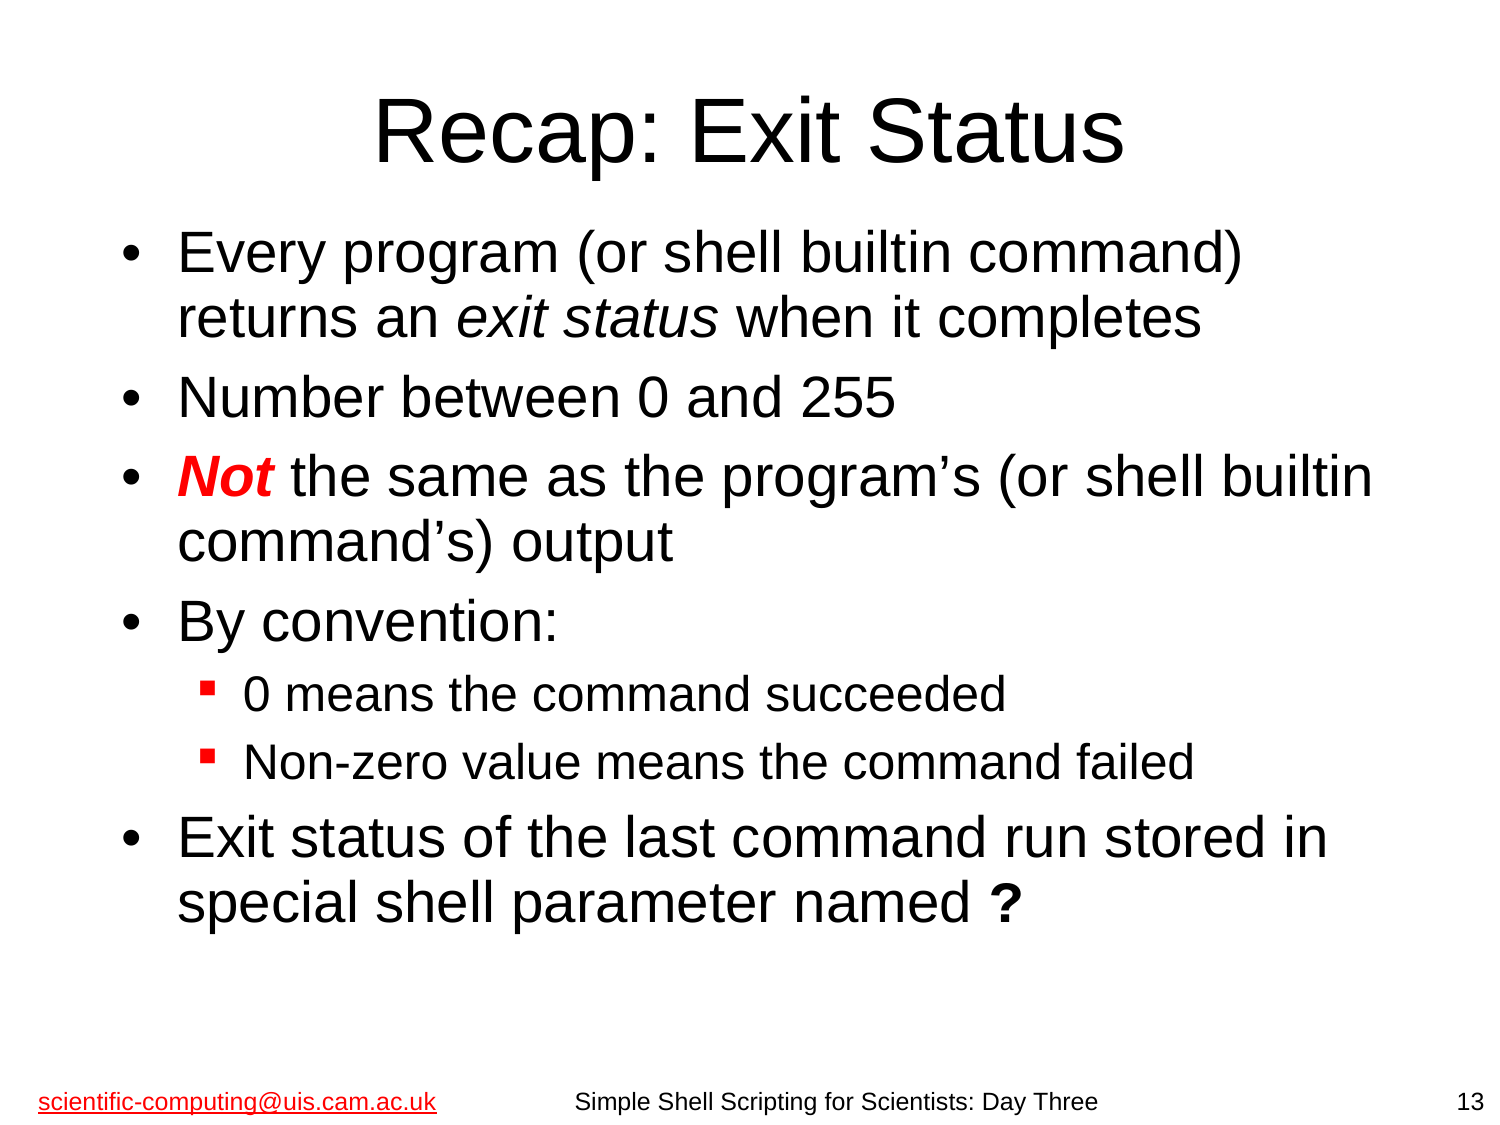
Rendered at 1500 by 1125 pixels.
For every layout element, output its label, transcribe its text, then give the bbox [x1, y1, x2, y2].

title Recap: Exit Status [112, 72, 1388, 191]
list Every program (or shell builtin command) returns an exit status when it completes Number between 0 and 255 Not the same as the program’s (or shell builtin command’s) output By convention: 0 means the command succeeded Non-zero value means the command failed Exit status of the last command run stored in special shell parameter named ? [106, 212, 1394, 1000]
